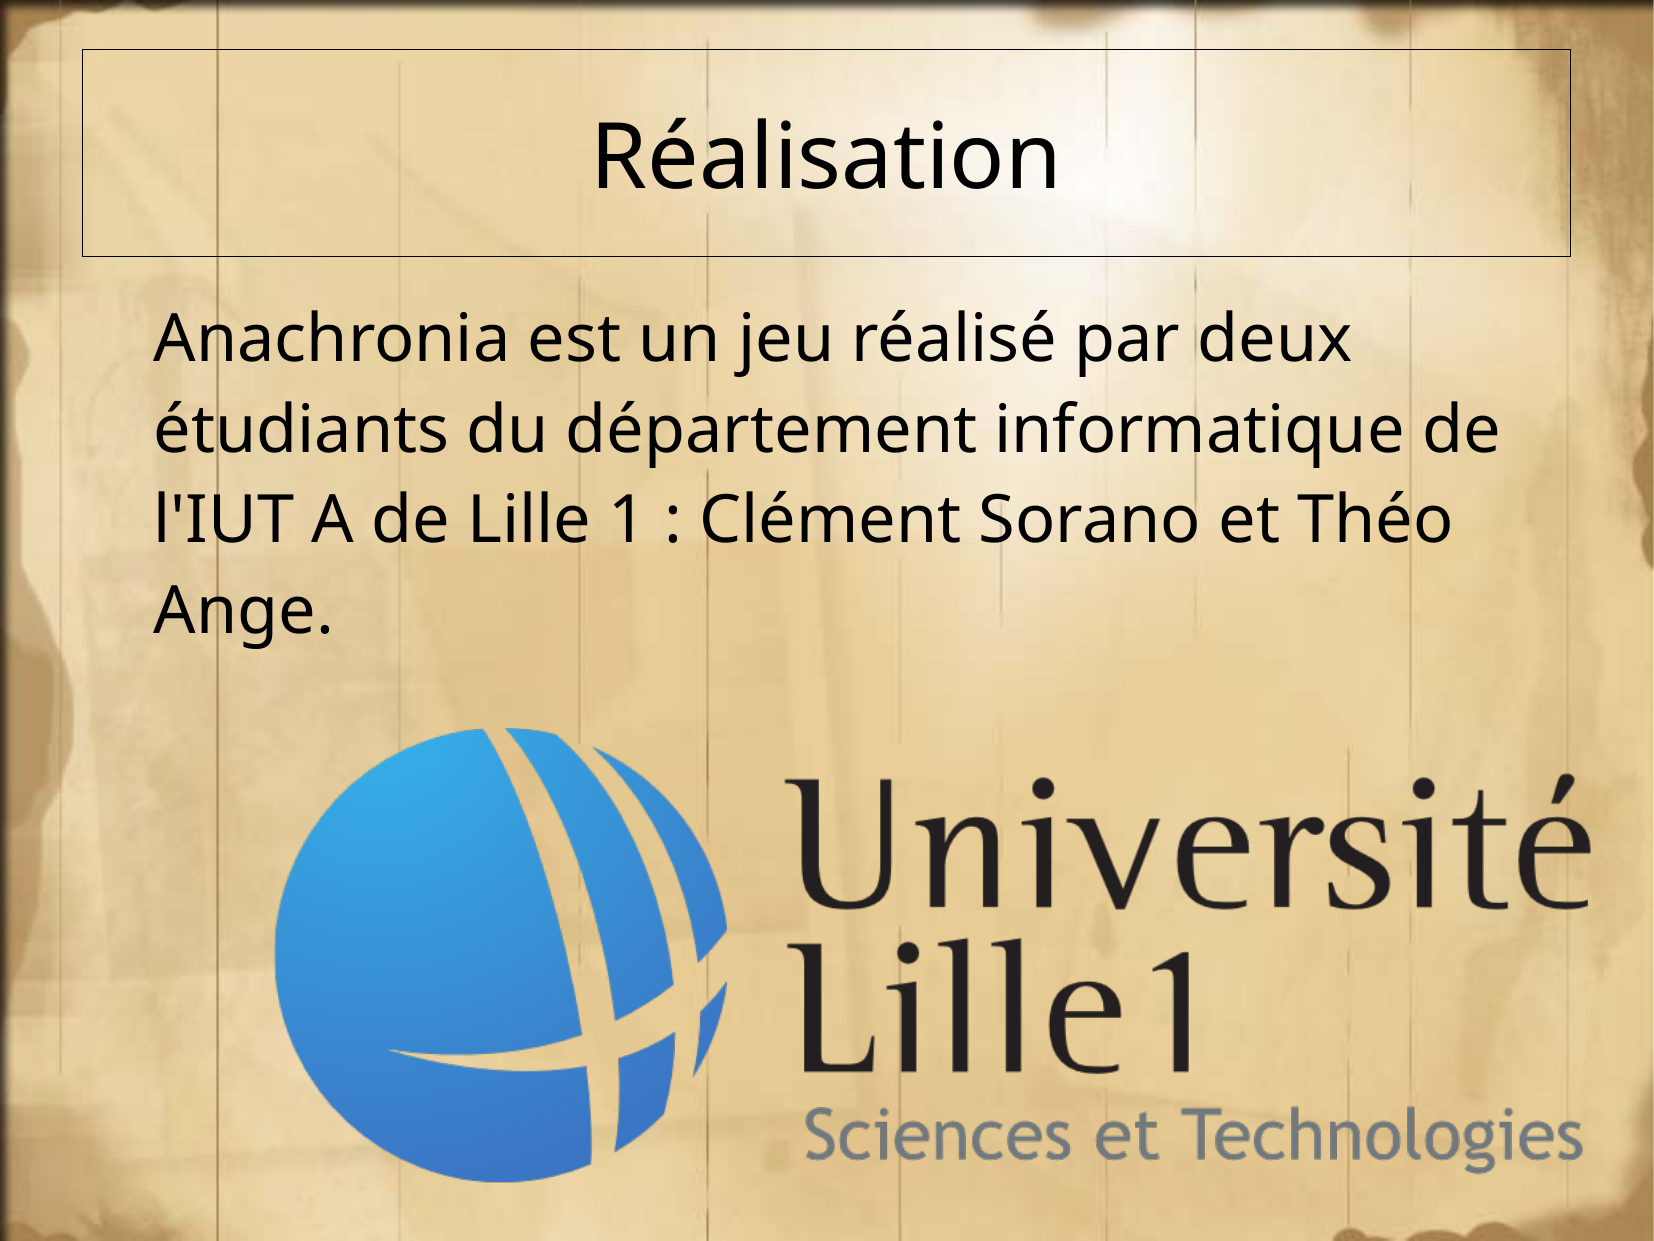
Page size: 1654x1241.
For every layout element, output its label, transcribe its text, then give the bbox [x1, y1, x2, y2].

picture [0, 0, 1654, 1241]
list Anachronia est un jeu réalisé par deux étudiants du département informatique de l'IUT A de Lille 1 : Clément Sorano et Théo Ange. [82, 290, 1571, 1109]
title Réalisation [82, 49, 1571, 257]
